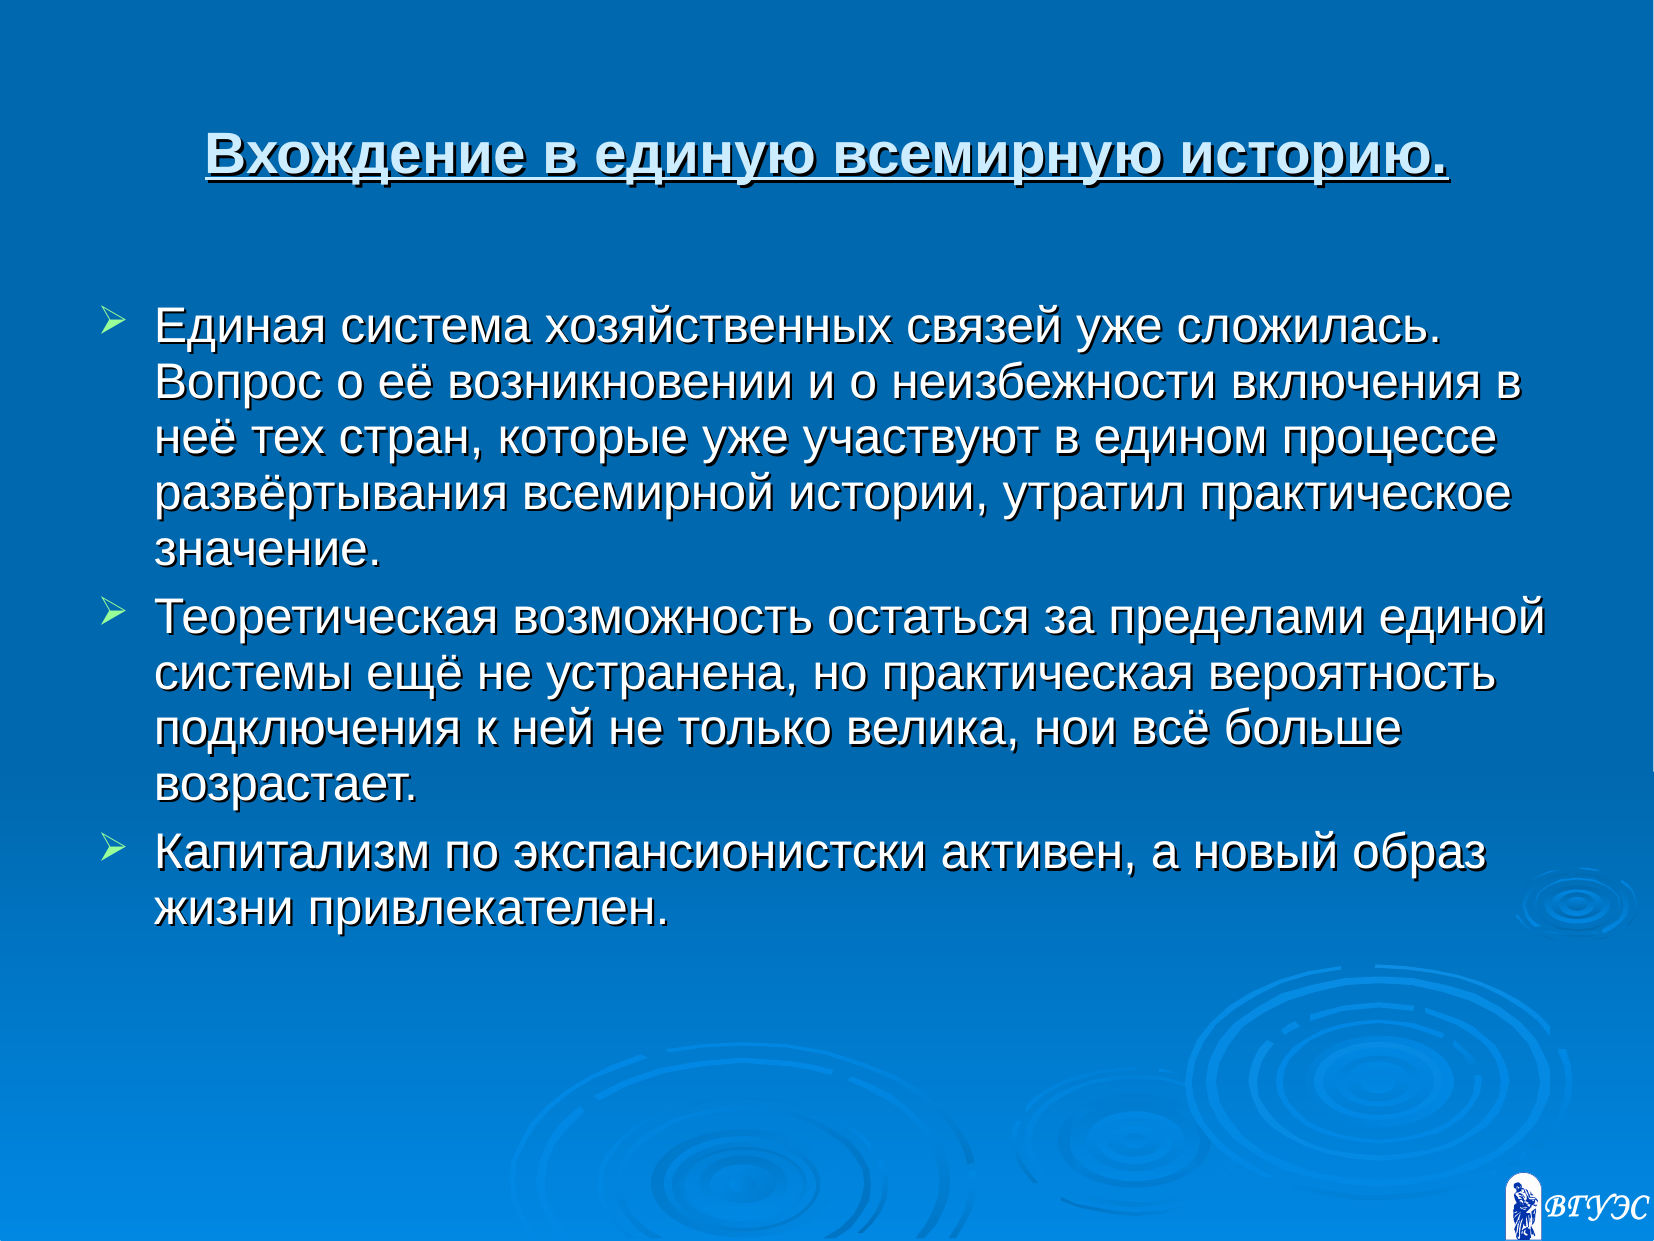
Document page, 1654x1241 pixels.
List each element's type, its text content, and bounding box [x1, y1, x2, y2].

title Вхождение в единую всемирную историю. [82, 50, 1571, 257]
picture [1505, 1172, 1651, 1241]
list Единая система хозяйственных связей уже сложилась. Вопрос о её возникновении и о неизбежности включения в неё тех стран, которые уже участвуют в едином процессе развёртывания всемирной истории, утратил практическое значение. Теоретическая возможность остаться за пределами единой системы ещё не устранена, но практическая вероятность подключения к ней не только велика, нои всё больше возрастает. Капитализм по экспансионистски активен, а новый образ жизни привлекателен. [82, 289, 1571, 1108]
